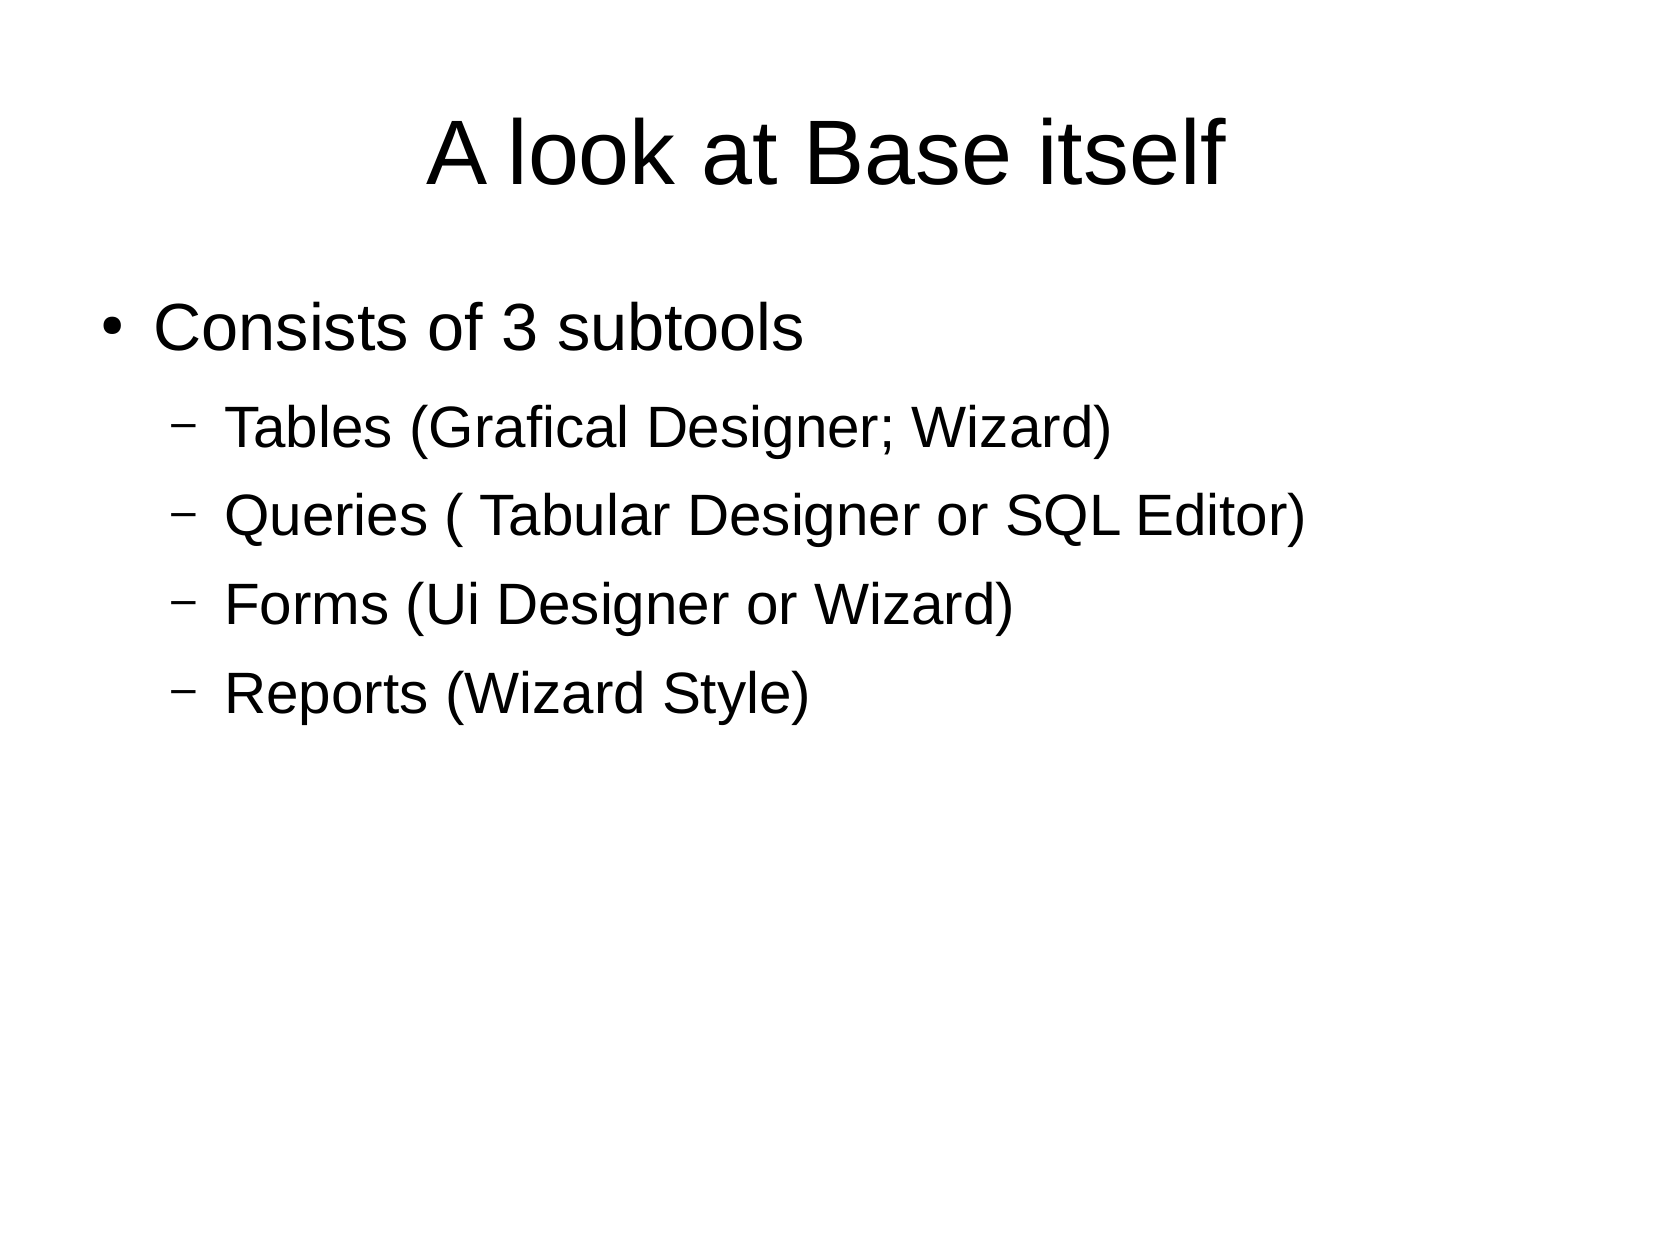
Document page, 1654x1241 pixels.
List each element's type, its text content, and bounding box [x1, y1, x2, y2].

list Consists of 3 subtools Tables (Grafical Designer; Wizard) Queries ( Tabular Designer or SQL Editor) Forms (Ui Designer or Wizard) Reports (Wizard Style) [82, 290, 1571, 1109]
title A look at Base itself [82, 49, 1571, 257]
